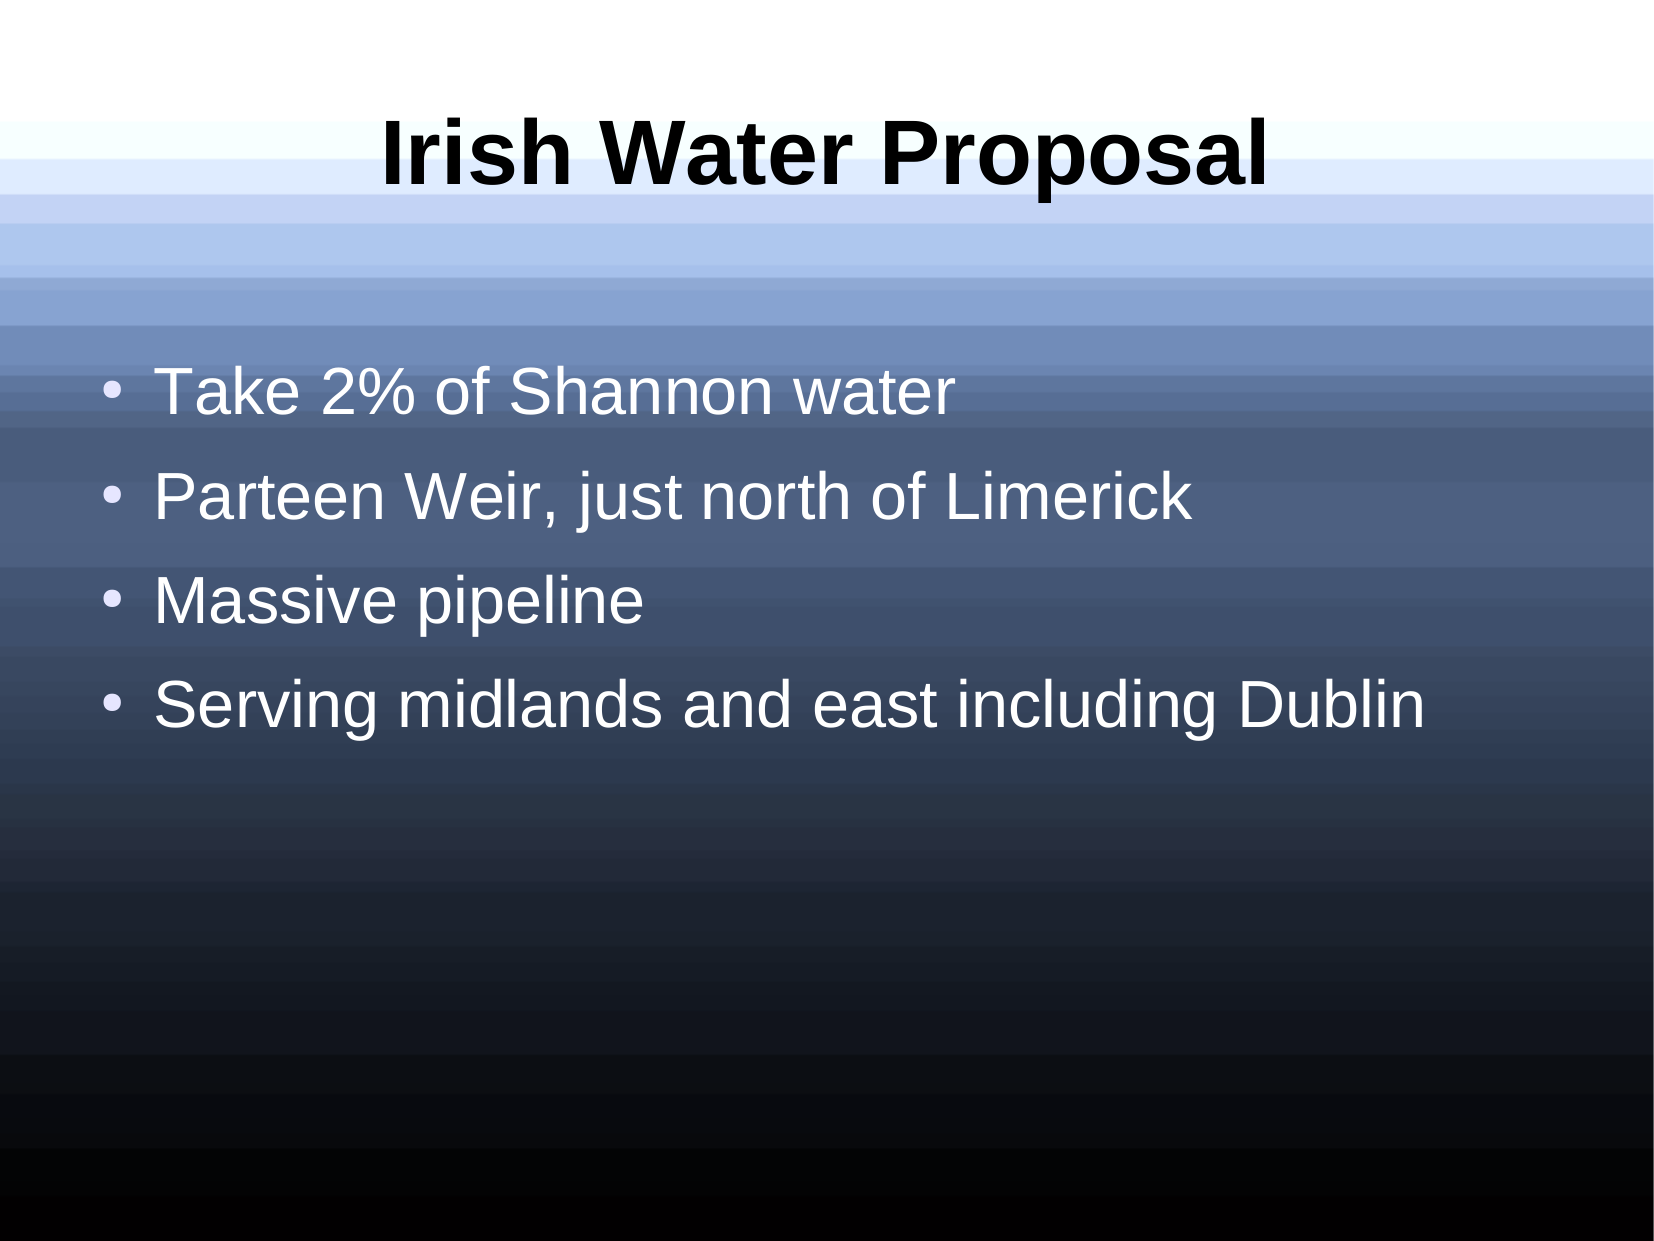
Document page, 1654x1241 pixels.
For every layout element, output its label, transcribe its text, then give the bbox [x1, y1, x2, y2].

title Irish Water Proposal [82, 49, 1571, 257]
list Take 2% of Shannon water Parteen Weir, just north of Limerick Massive pipeline Serving midlands and east including Dublin [82, 354, 1571, 1109]
picture [0, 0, 1654, 1241]
